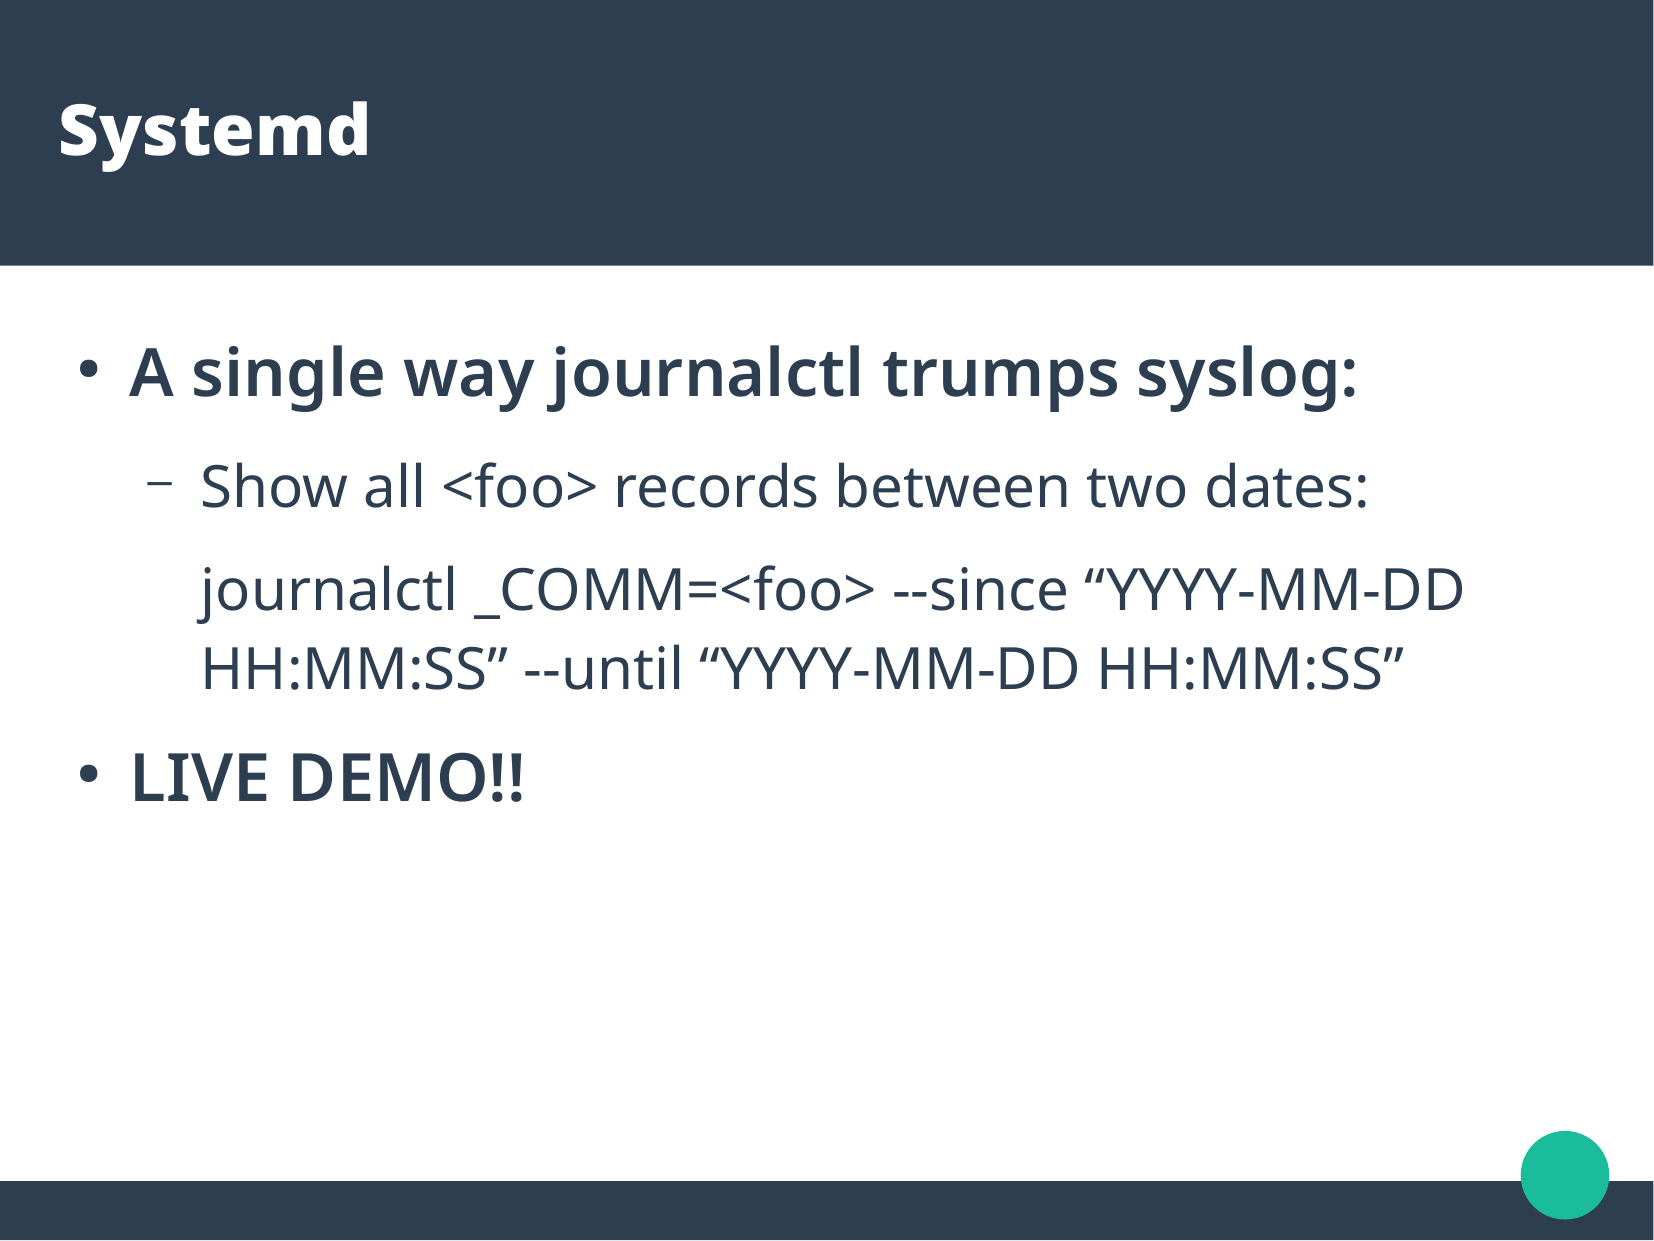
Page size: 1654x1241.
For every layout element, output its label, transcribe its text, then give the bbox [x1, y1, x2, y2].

title Systemd [59, 49, 1595, 207]
list A single way journalctl trumps syslog: Show all <foo> records between two dates: journalctl _COMM=<foo> --since “YYYY-MM-DD HH:MM:SS” --until “YYYY-MM-DD HH:MM:SS” LIVE DEMO!! [59, 324, 1595, 1152]
